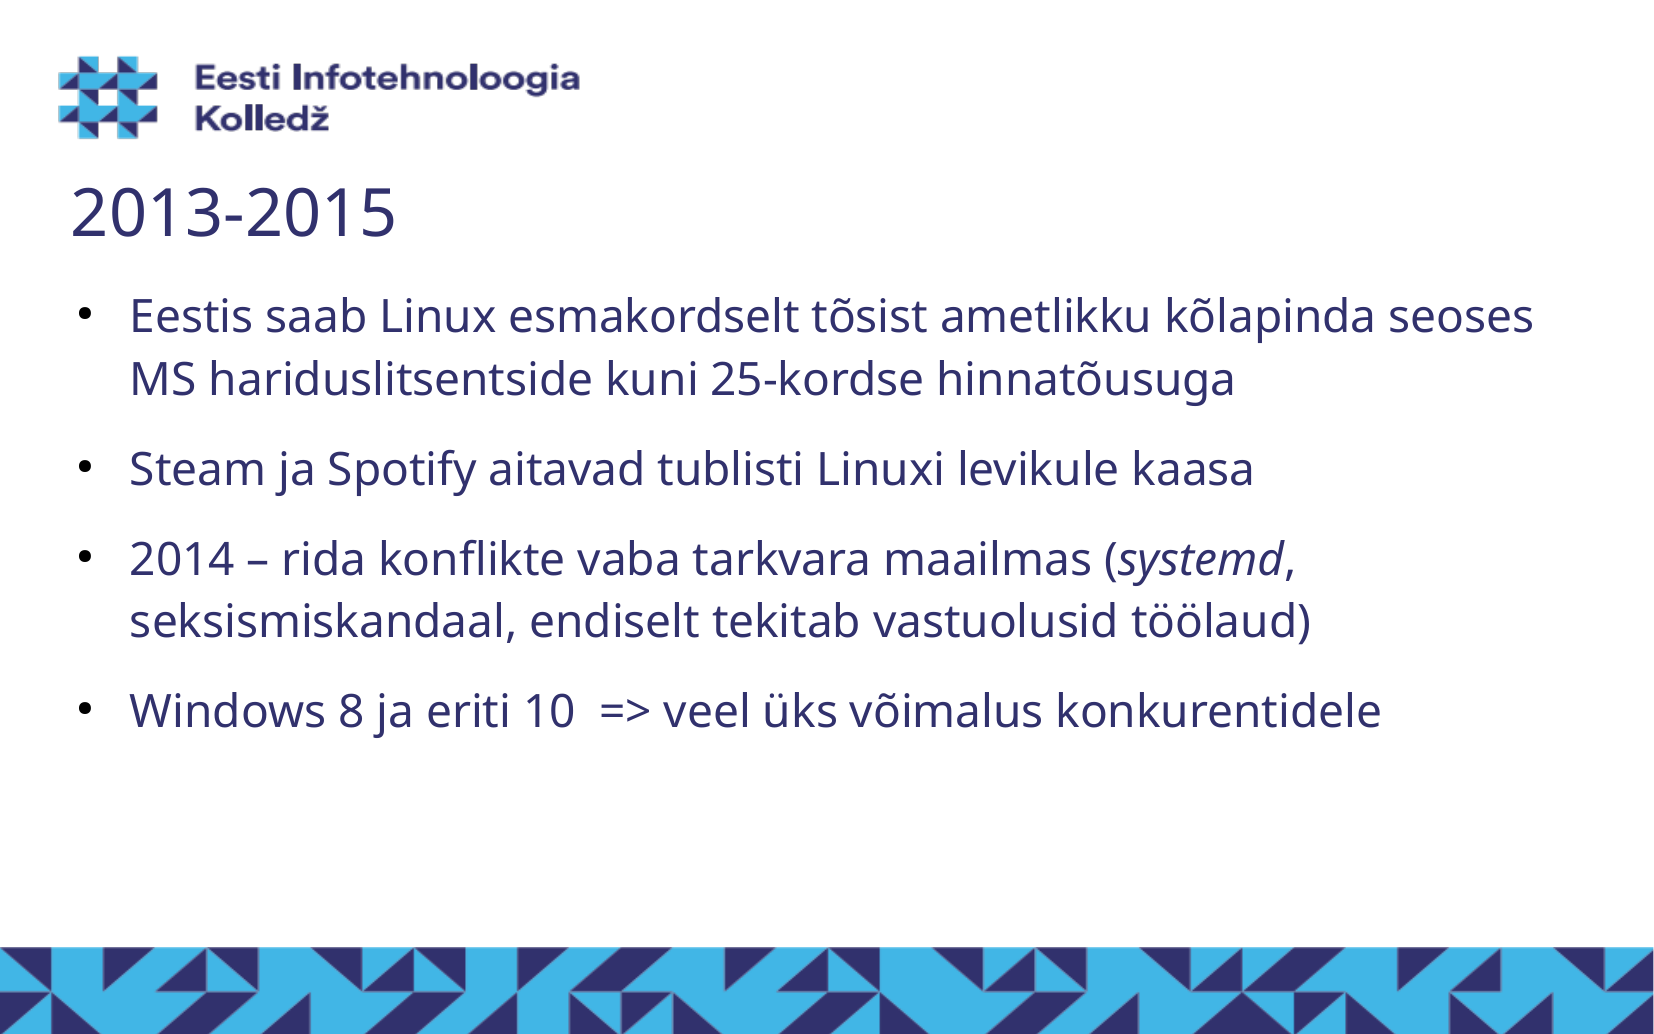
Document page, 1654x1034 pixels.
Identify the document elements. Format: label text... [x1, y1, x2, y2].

list Eestis saab Linux esmakordselt tõsist ametlikku kõlapinda seoses MS hariduslitsentside kuni 25-kordse hinnatõusuga Steam ja Spotify aitavad tublisti Linuxi levikule kaasa 2014 – rida konflikte vaba tarkvara maailmas (systemd, seksismiskandaal, endiselt tekitab vastuolusid töölaud) Windows 8 ja eriti 10 => veel üks võimalus konkurentidele [59, 283, 1595, 936]
title 2013-2015 [70, 141, 1538, 280]
